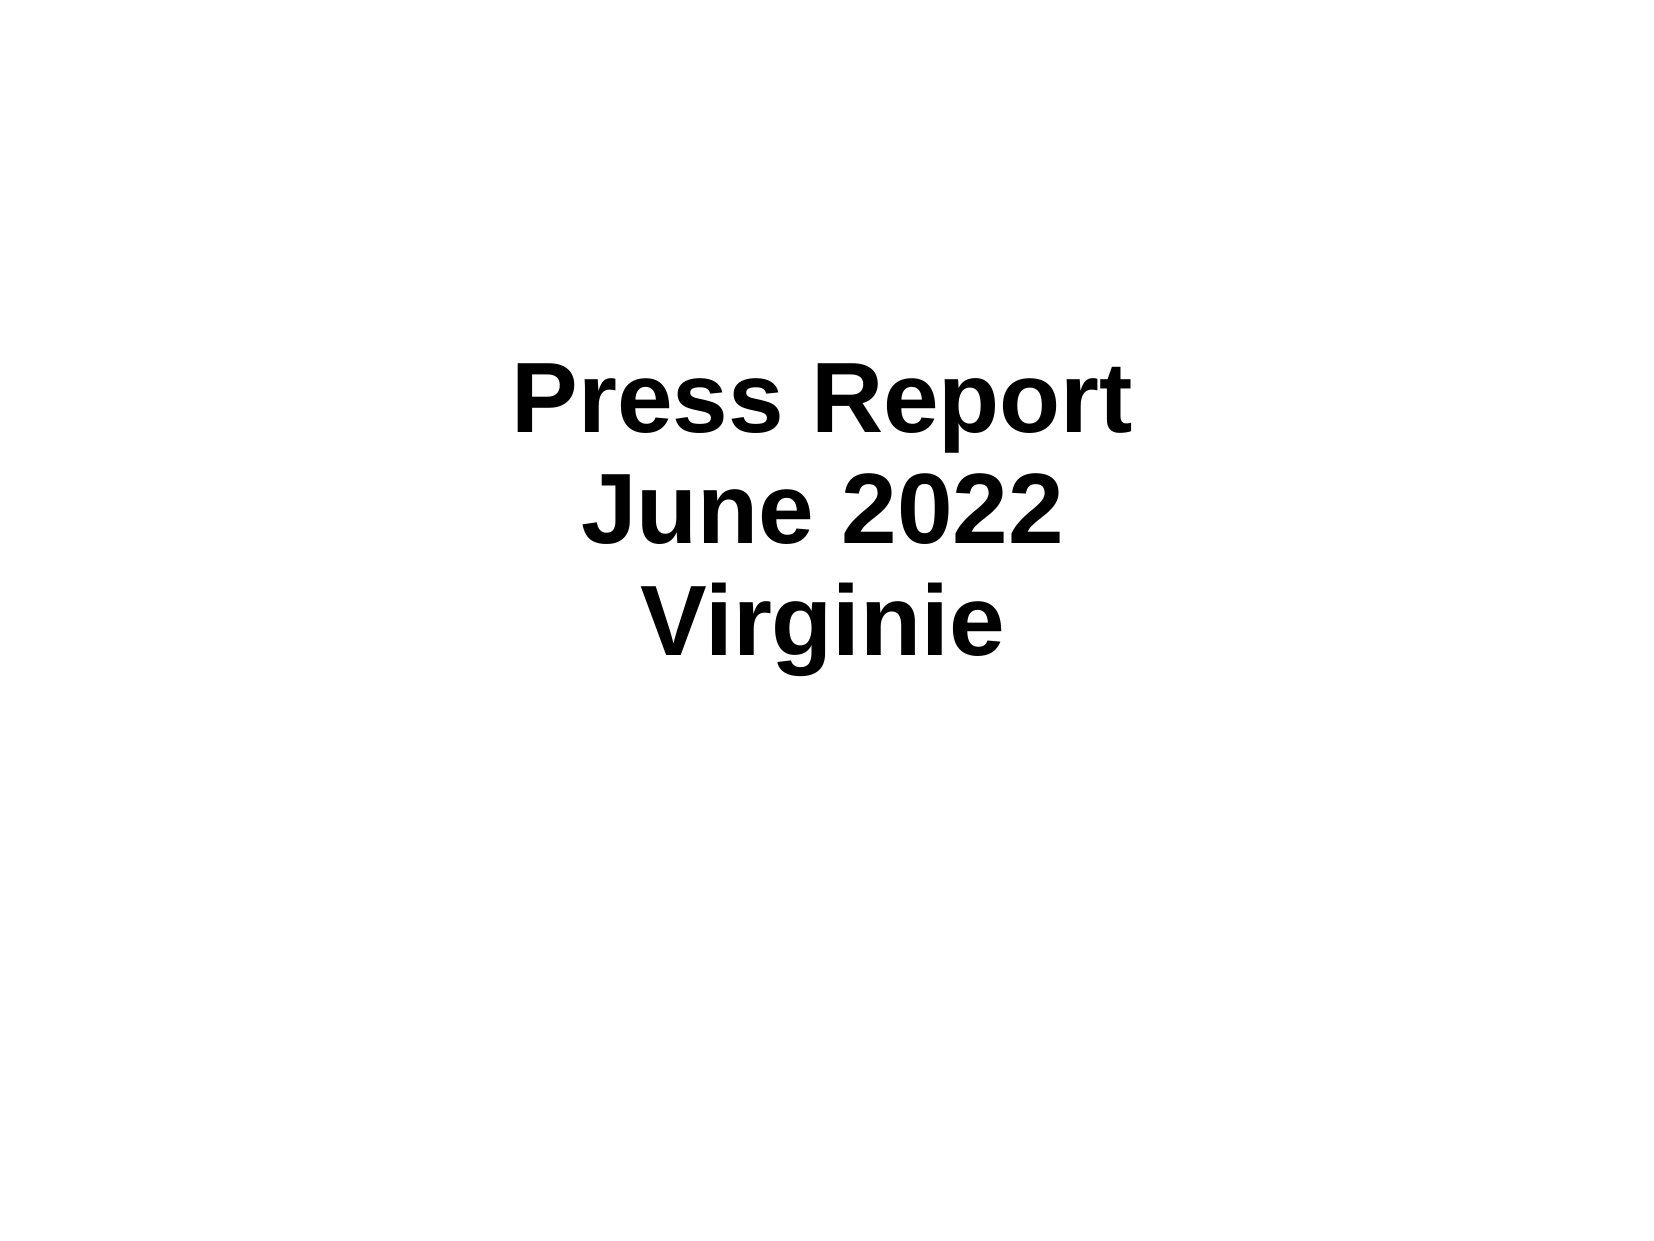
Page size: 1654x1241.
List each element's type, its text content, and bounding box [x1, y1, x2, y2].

text_box Press Report June 2022 Virginie [496, 334, 1293, 839]
